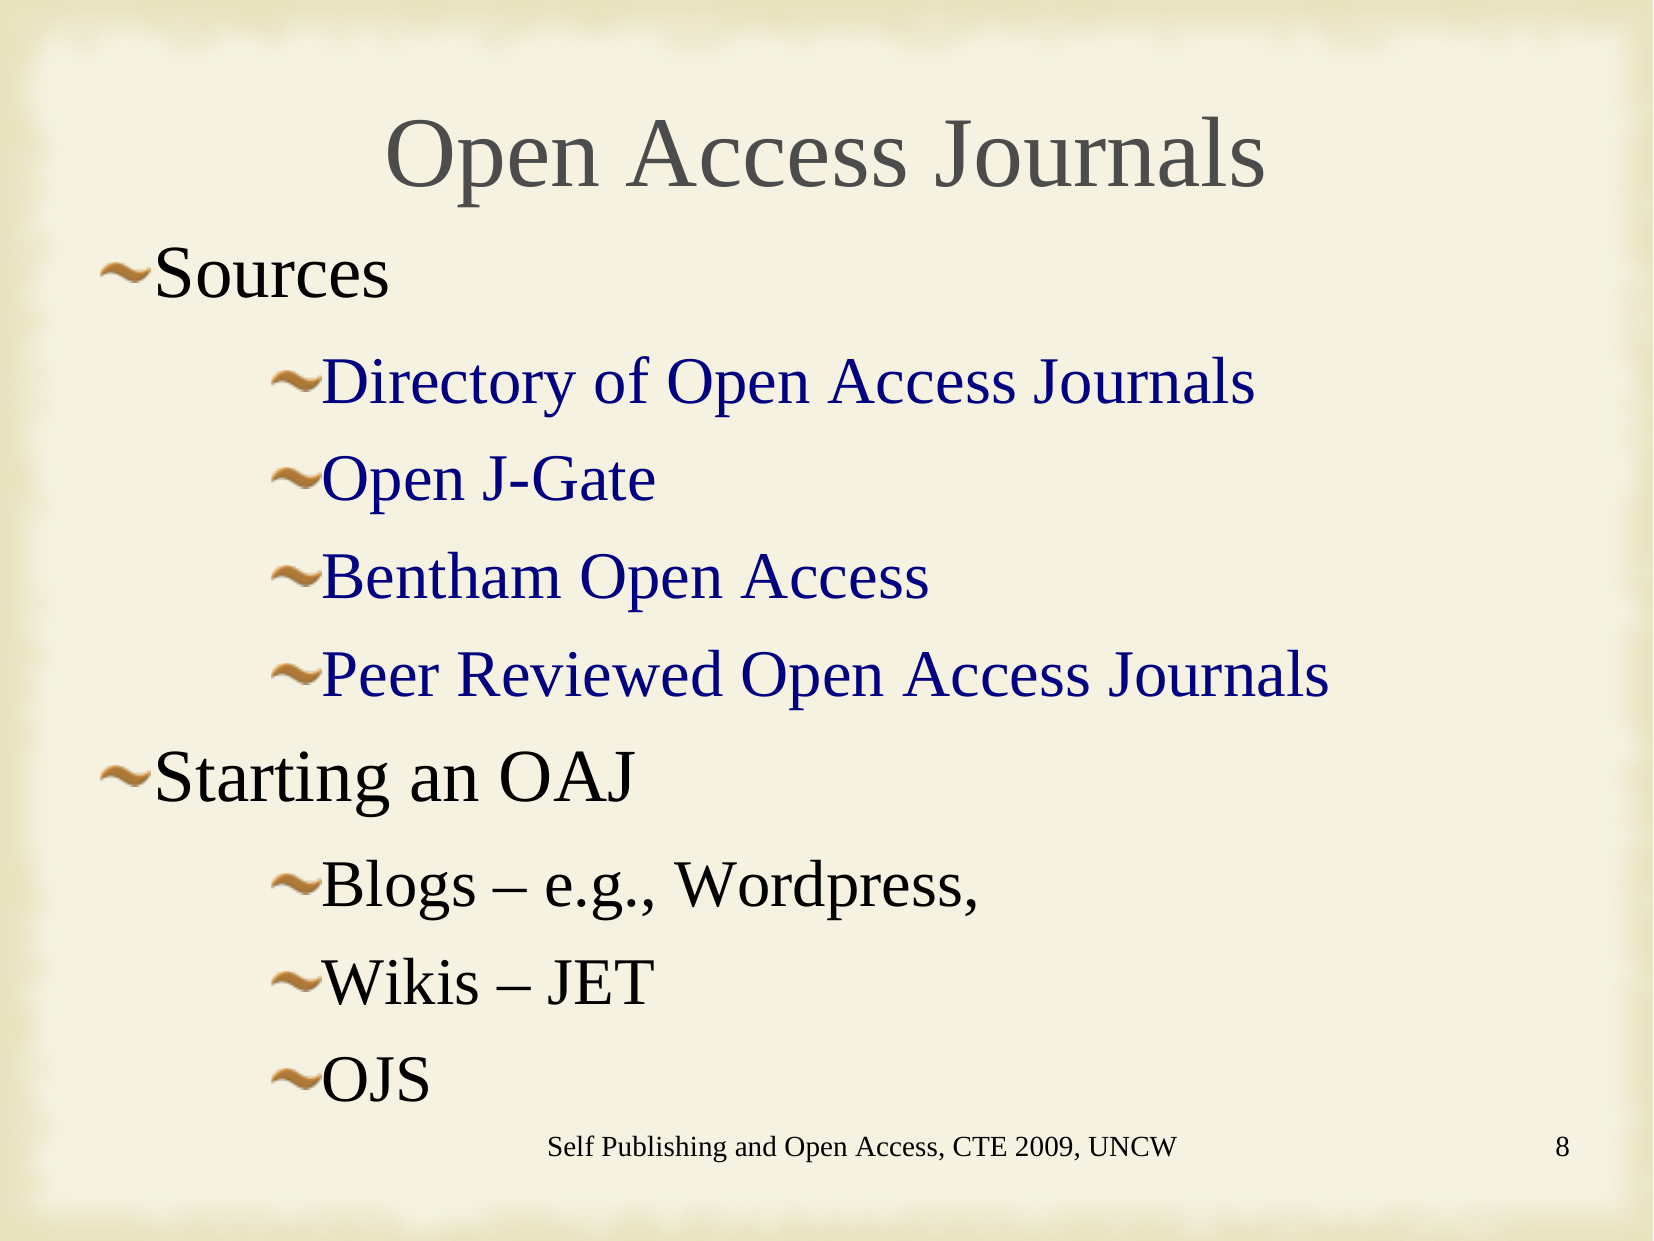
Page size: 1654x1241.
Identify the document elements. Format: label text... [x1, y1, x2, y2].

title Open Access Journals [82, 56, 1571, 231]
picture [0, 0, 1654, 1241]
list Sources Directory of Open Access Journals Open J-Gate Bentham Open Access Peer Reviewed Open Access Journals Starting an OAJ Blogs – e.g., Wordpress, Wikis – JET OJS [82, 231, 1571, 1117]
